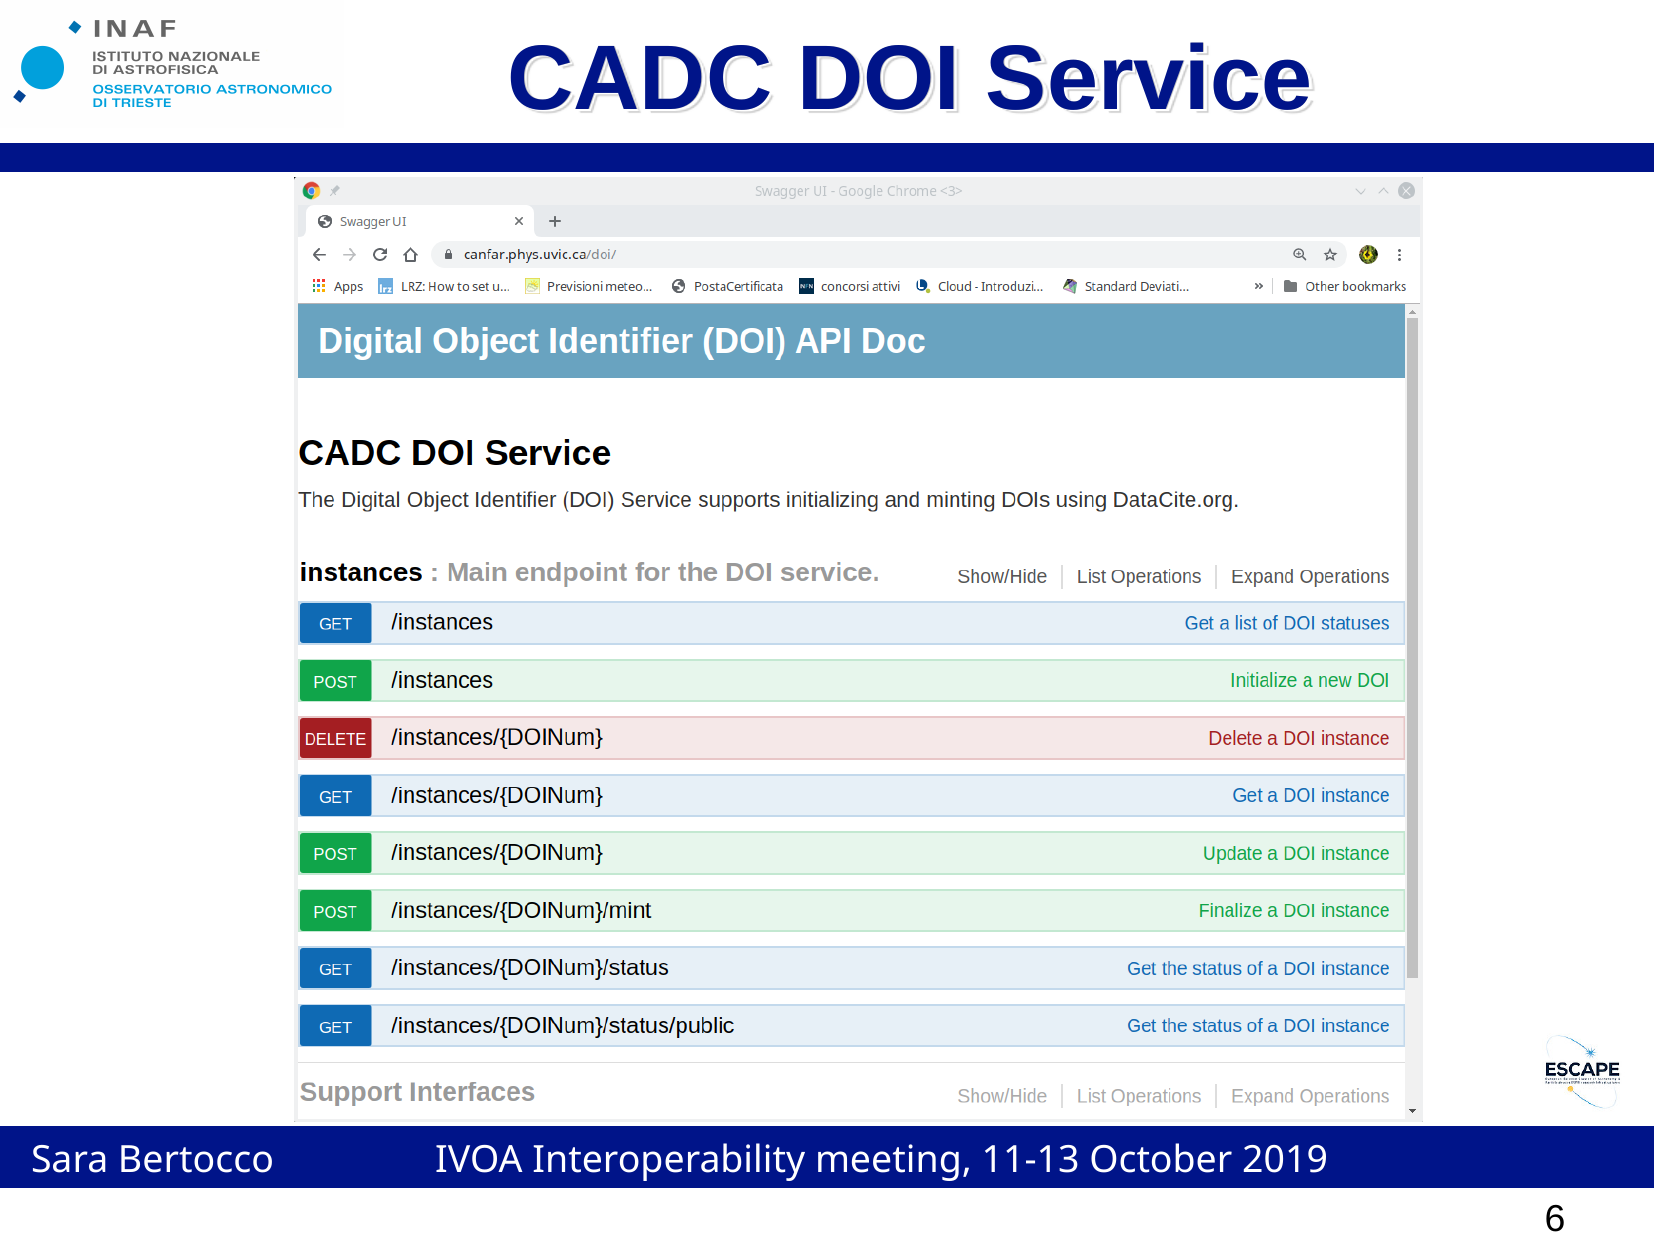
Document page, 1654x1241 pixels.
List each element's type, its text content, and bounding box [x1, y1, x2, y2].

text_box [0, 143, 1654, 172]
picture [0, 0, 344, 128]
picture [294, 177, 1423, 1122]
picture [1519, 1027, 1645, 1116]
text_box Sara Bertocco IVOA Interoperability meeting, 11-13 October 2019 [16, 1125, 1654, 1186]
text_box <number> [1529, 1190, 1654, 1241]
title CADC DOI Service [332, 4, 1489, 151]
text_box [0, 1126, 1654, 1188]
